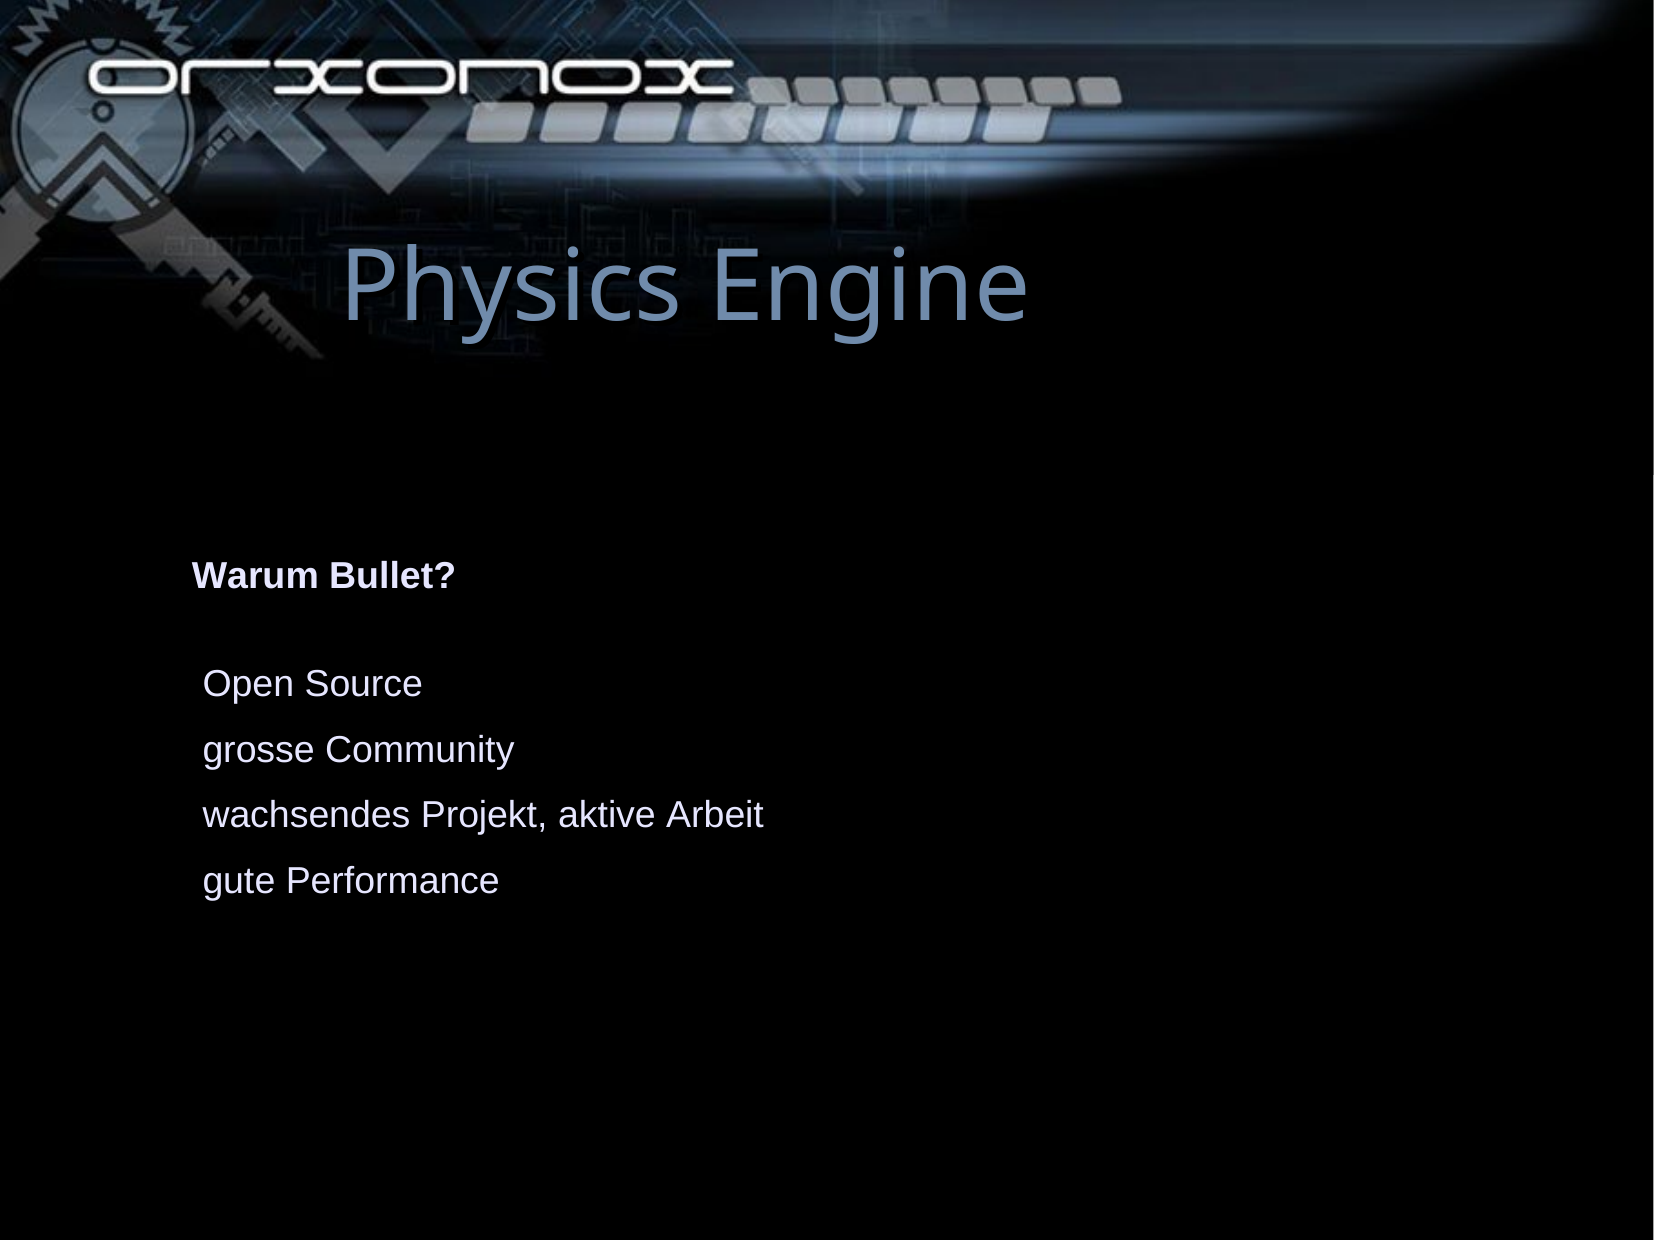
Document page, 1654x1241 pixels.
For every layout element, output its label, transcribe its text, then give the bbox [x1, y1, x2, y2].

text_box Physics Engine [324, 205, 1300, 337]
text_box Warum Bullet? Open Source grosse Community wachsendes Projekt, aktive Arbeit gute Performance [177, 547, 1329, 975]
picture [0, 0, 1654, 475]
